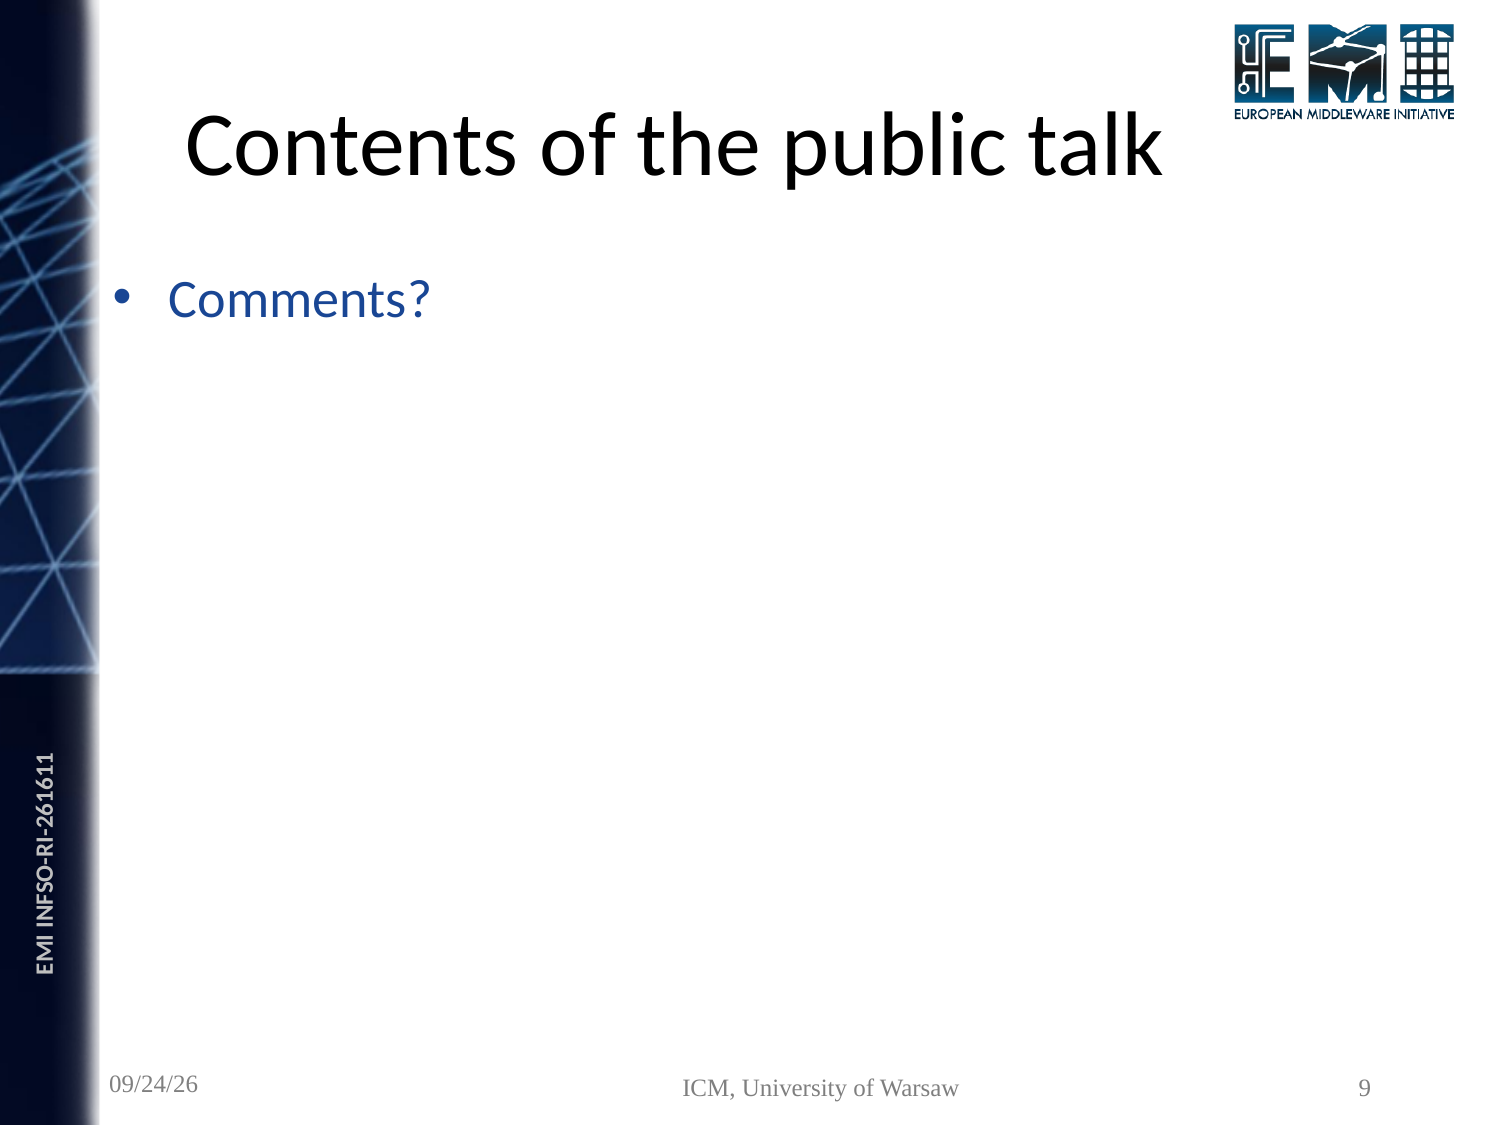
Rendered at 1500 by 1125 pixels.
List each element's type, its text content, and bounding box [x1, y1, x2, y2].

picture [0, 0, 111, 1125]
title Contents of the public talk [112, 28, 1238, 249]
list Comments? [112, 263, 1425, 1006]
picture [1185, 8, 1500, 140]
